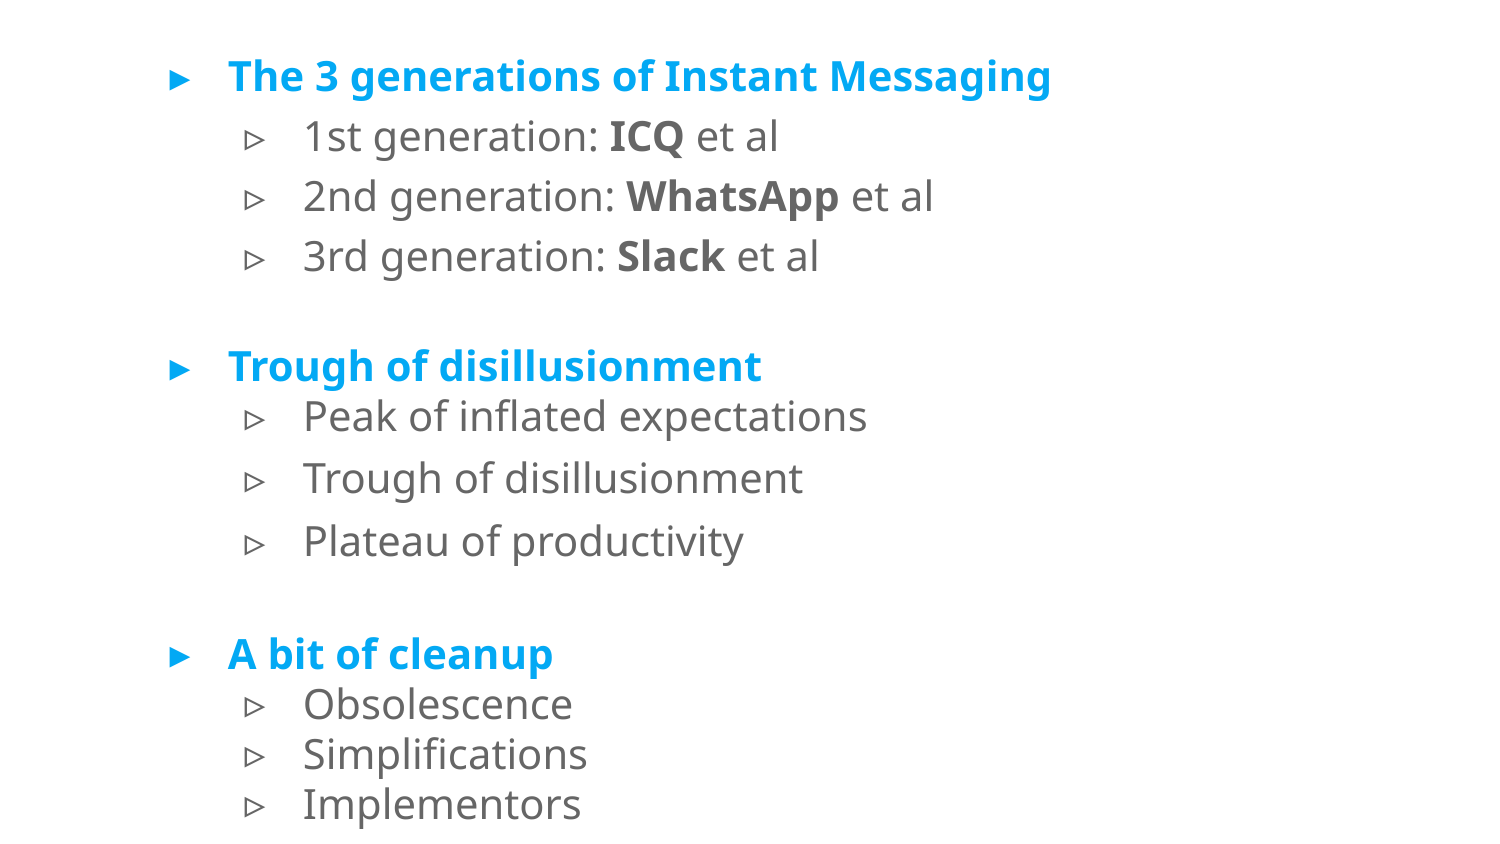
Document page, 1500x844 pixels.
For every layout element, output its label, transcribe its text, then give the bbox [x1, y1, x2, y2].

list The 3 generations of Instant Messaging 1st generation: ICQ et al 2nd generation: WhatsApp et al 3rd generation: Slack et al Trough of disillusionment Peak of inflated expectations Trough of disillusionment Plateau of productivity A bit of cleanup Obsolescence Simplifications Implementors [137, 34, 1436, 784]
